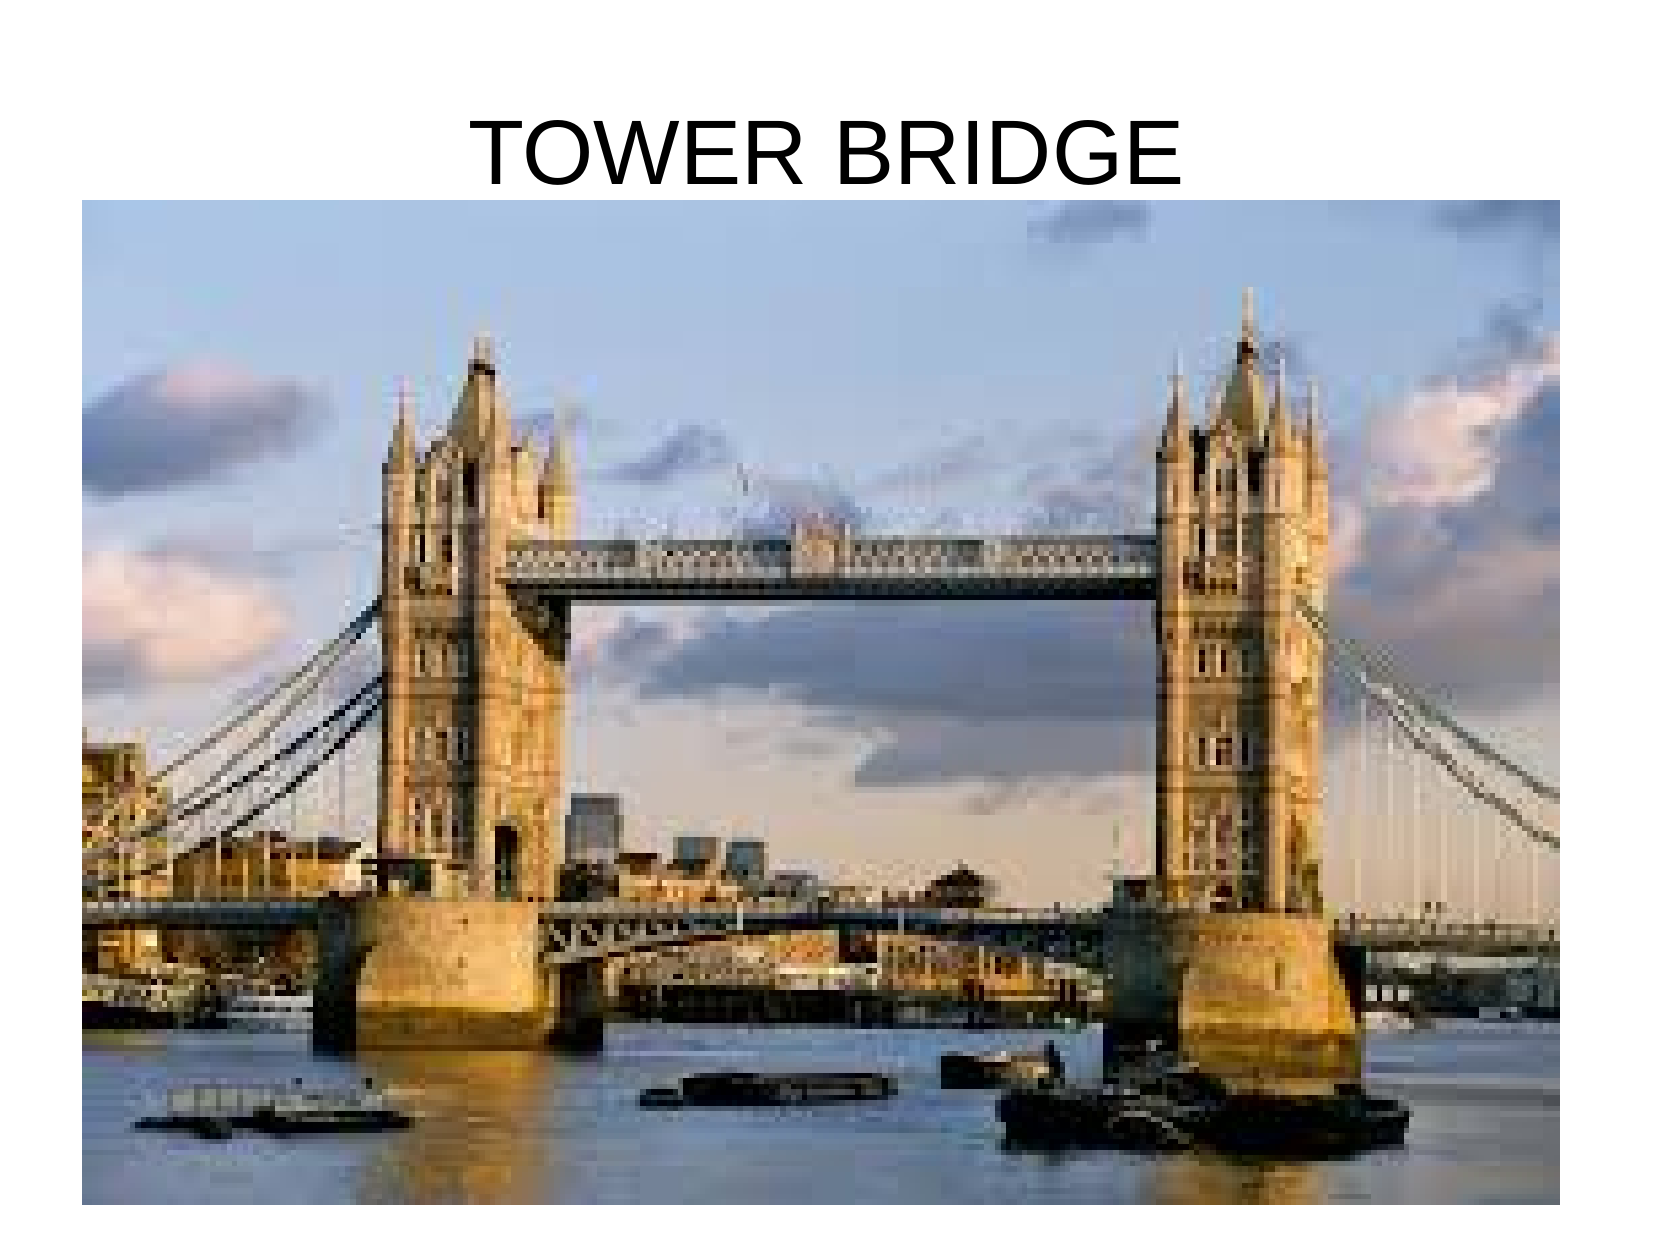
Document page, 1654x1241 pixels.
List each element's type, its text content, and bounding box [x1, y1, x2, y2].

picture [82, 200, 1560, 1205]
title TOWER BRIDGE [82, 49, 1571, 257]
